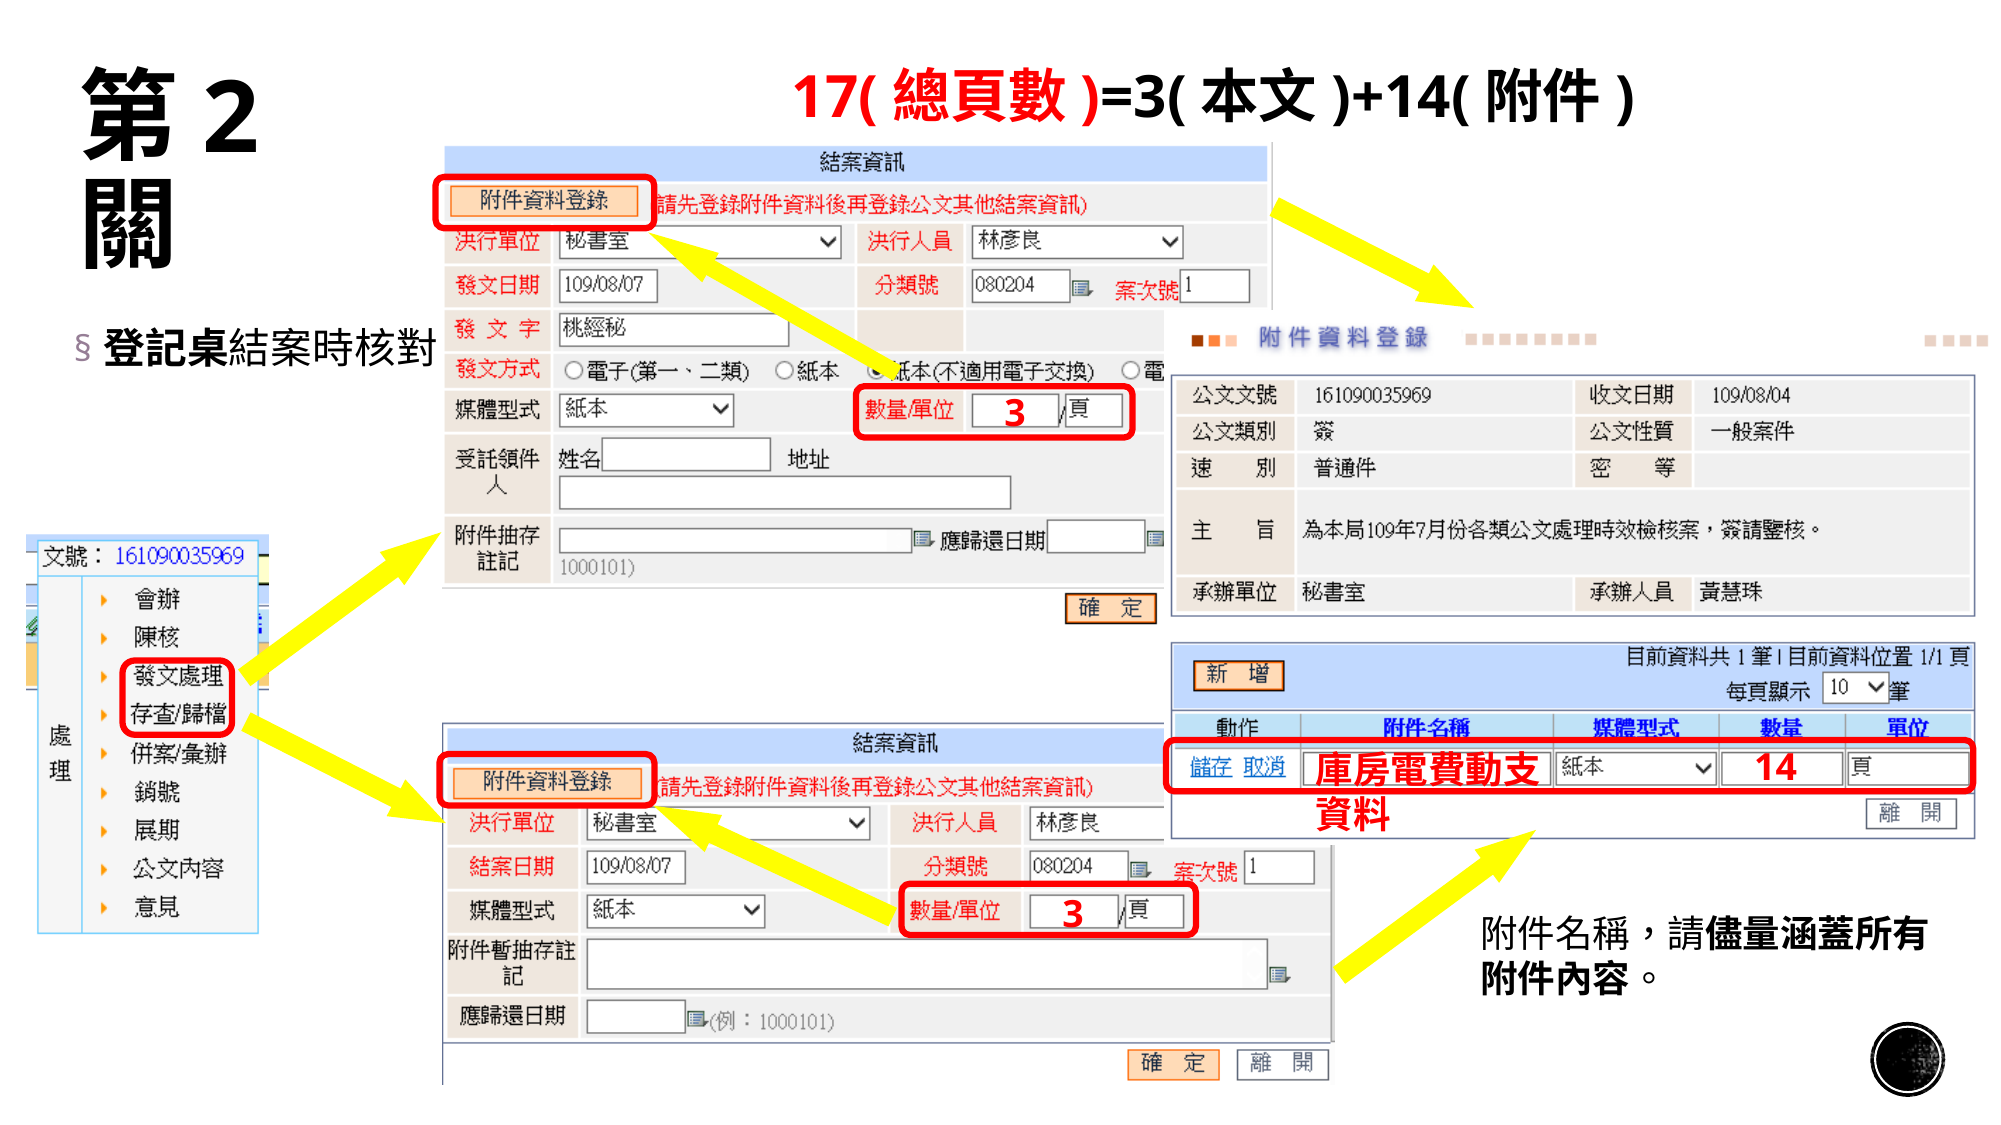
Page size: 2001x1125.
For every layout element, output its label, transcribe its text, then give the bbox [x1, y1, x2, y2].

picture [442, 142, 1998, 1085]
picture [1836, 744, 1970, 788]
text_box [648, 232, 902, 381]
text_box [653, 805, 898, 927]
text_box [1332, 844, 1527, 984]
text_box 14 [1739, 735, 1836, 796]
picture [1170, 744, 1300, 788]
text_box 附件名稱，請儘量涵蓋所有附件內容。 [1465, 902, 1962, 1008]
text_box [1269, 197, 1475, 309]
list 登記桌結案時核對 [58, 320, 442, 405]
picture [442, 181, 651, 225]
picture [1558, 744, 1739, 788]
picture [443, 758, 651, 802]
title 第2關 [63, 58, 368, 320]
picture [905, 887, 1047, 931]
picture [26, 533, 269, 947]
text_box [238, 532, 442, 687]
text_box 庫房電費動支資料 [1300, 738, 1558, 844]
picture [1106, 887, 1192, 931]
text_box [241, 712, 446, 824]
text_box 3 [989, 381, 1048, 442]
text_box 17(總頁數)=3(本文)+14(附件) [777, 51, 1703, 137]
picture [1870, 1021, 1946, 1097]
text_box 3 [1047, 883, 1106, 943]
